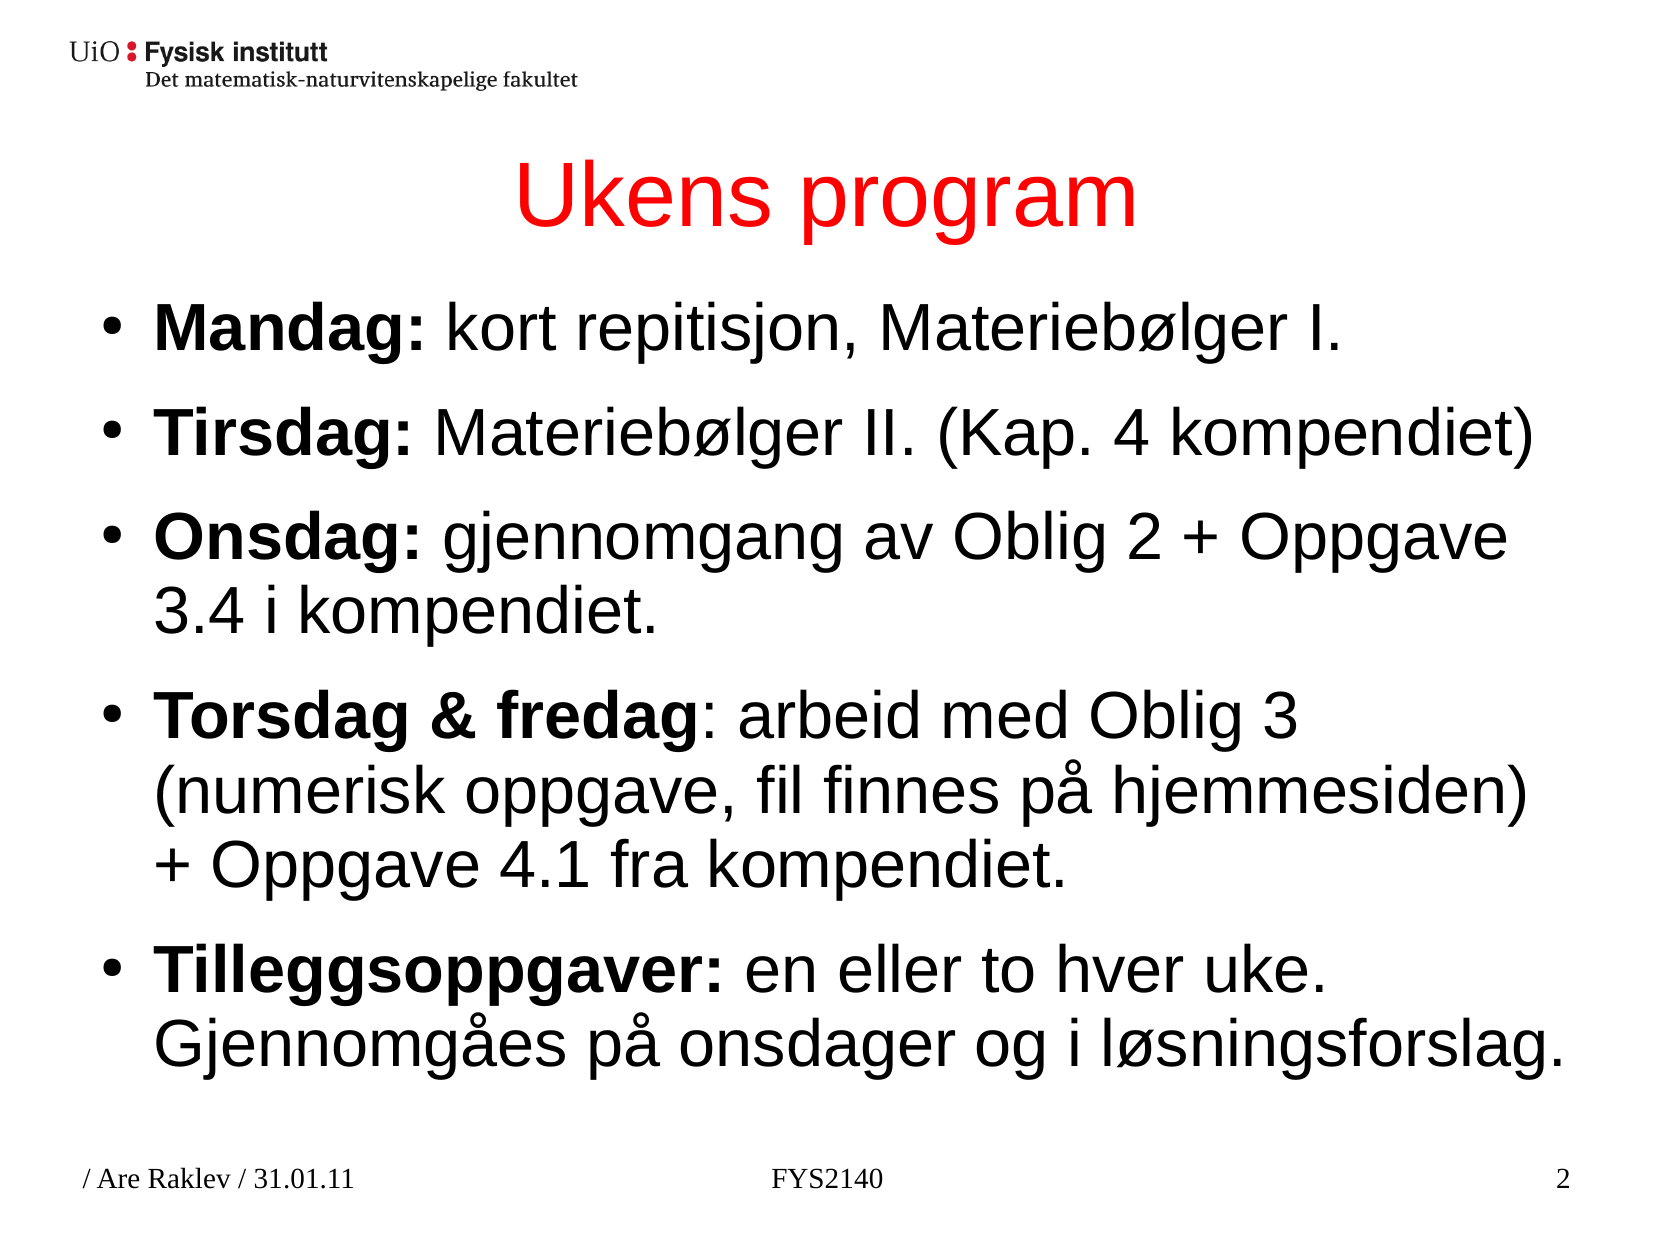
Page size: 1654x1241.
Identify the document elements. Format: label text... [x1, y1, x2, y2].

picture [68, 37, 581, 93]
list Mandag: kort repitisjon, Materiebølger I. Tirsdag: Materiebølger II. (Kap. 4 kompendiet) Onsdag: gjennomgang av Oblig 2 + Oppgave 3.4 i kompendiet. Torsdag & fredag: arbeid med Oblig 3 (numerisk oppgave, fil finnes på hjemmesiden) + Oppgave 4.1 fra kompendiet. Tilleggsoppgaver: en eller to hver uke. Gjennomgåes på onsdager og i løsningsforslag. [82, 290, 1576, 1154]
title Ukens program [82, 90, 1571, 290]
